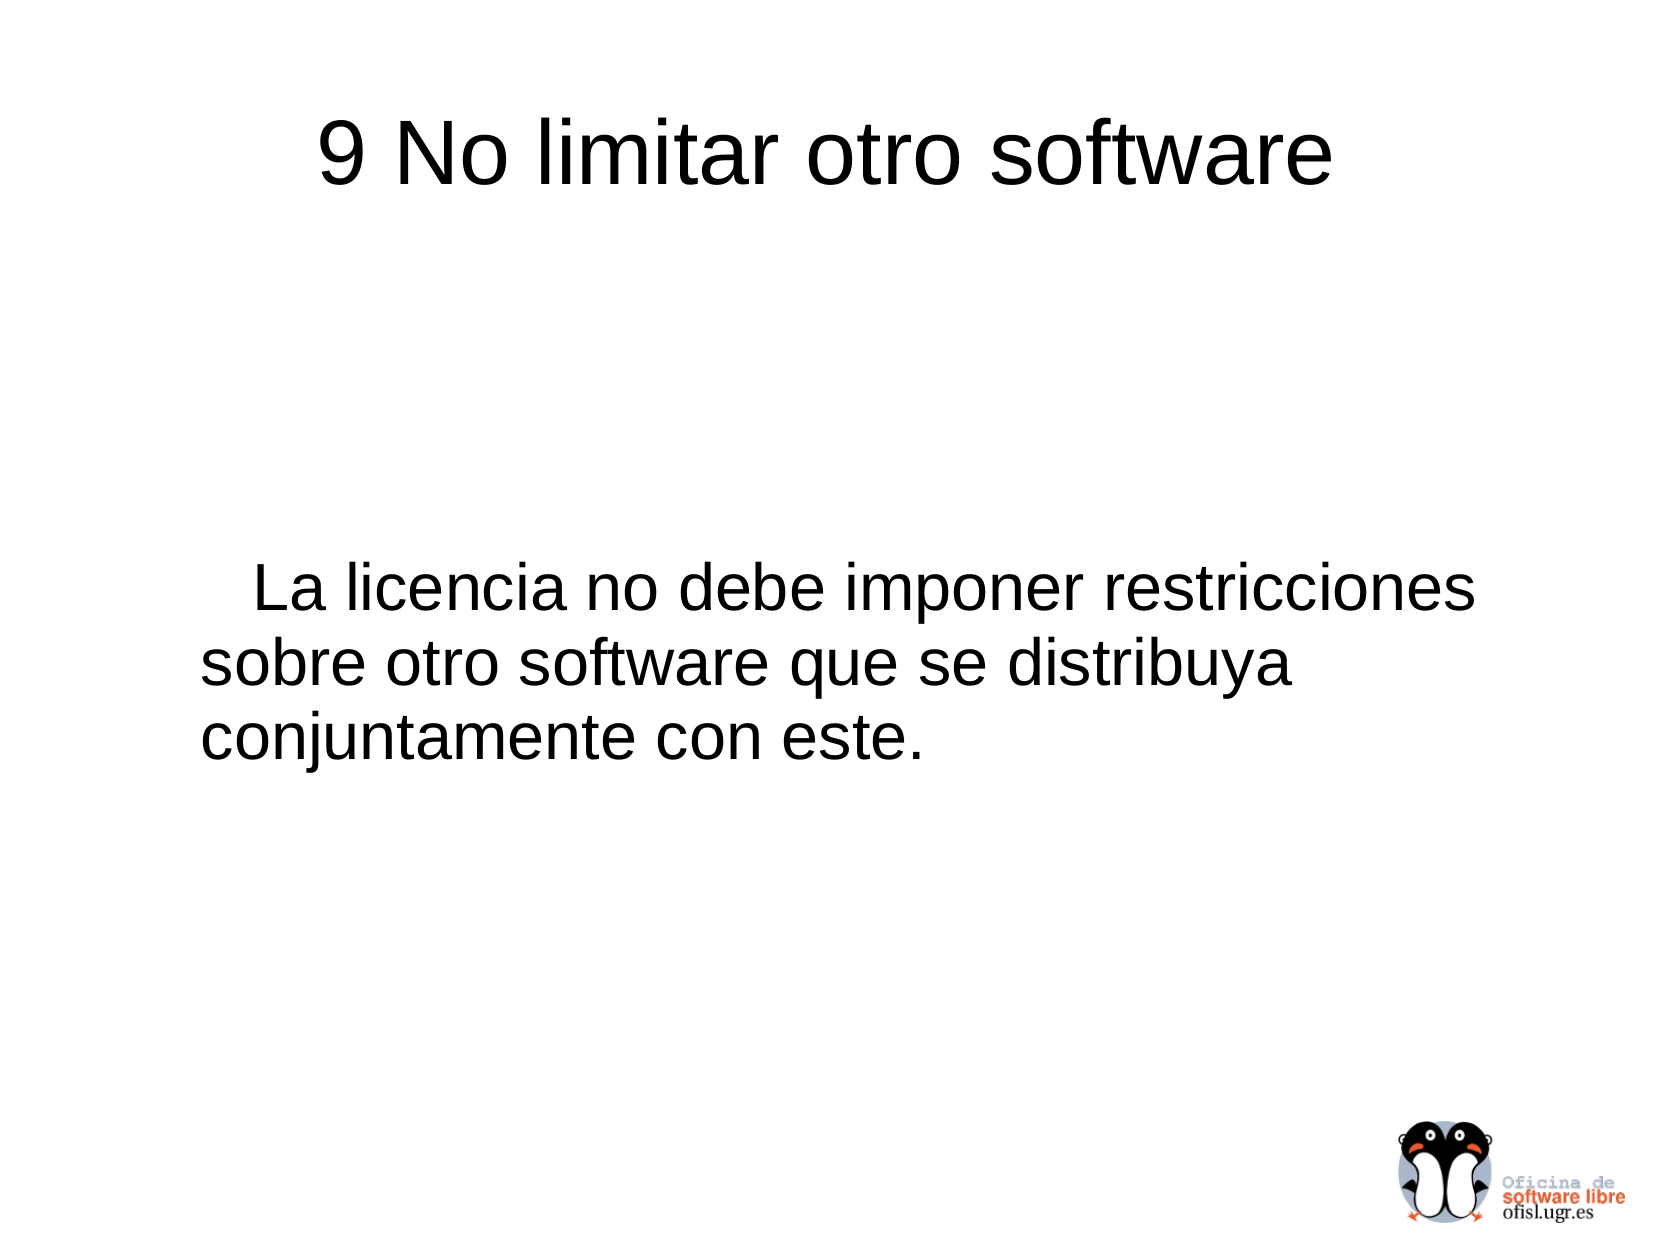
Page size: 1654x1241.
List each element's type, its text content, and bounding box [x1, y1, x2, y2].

subtitle La licencia no debe imponer restricciones sobre otro software que se distribuya conjuntamente con este. [82, 297, 1571, 1102]
picture [1398, 1121, 1625, 1223]
title 9 No limitar otro software [82, 56, 1571, 250]
